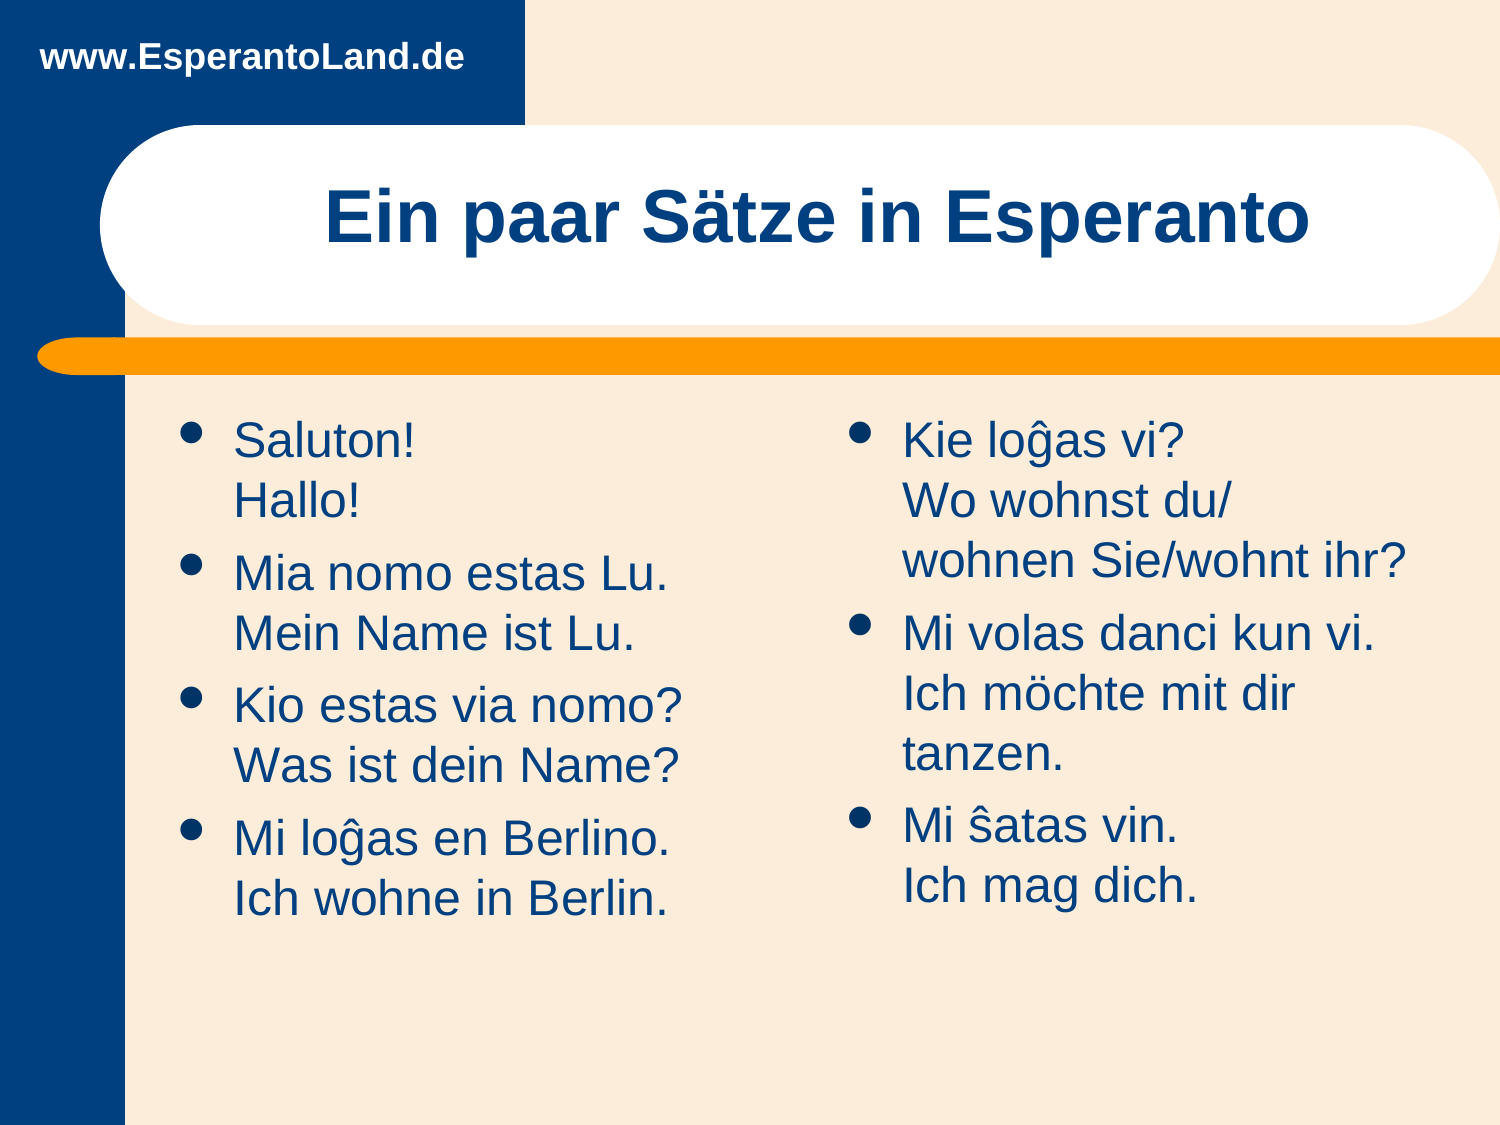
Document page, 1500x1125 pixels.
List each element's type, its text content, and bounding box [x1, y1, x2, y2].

list Kie loĝas vi? Wo wohnst du/ wohnen Sie/wohnt ihr? Mi volas danci kun vi. Ich möchte mit dir tanzen. Mi ŝatas vin. Ich mag dich. [831, 399, 1475, 1026]
title Ein paar Sätze in Esperanto [162, 124, 1475, 313]
list Saluton! Hallo! Mia nomo estas Lu. Mein Name ist Lu. Kio estas via nomo? Was ist dein Name? Mi loĝas en Berlino. Ich wohne in Berlin. [162, 399, 807, 1026]
